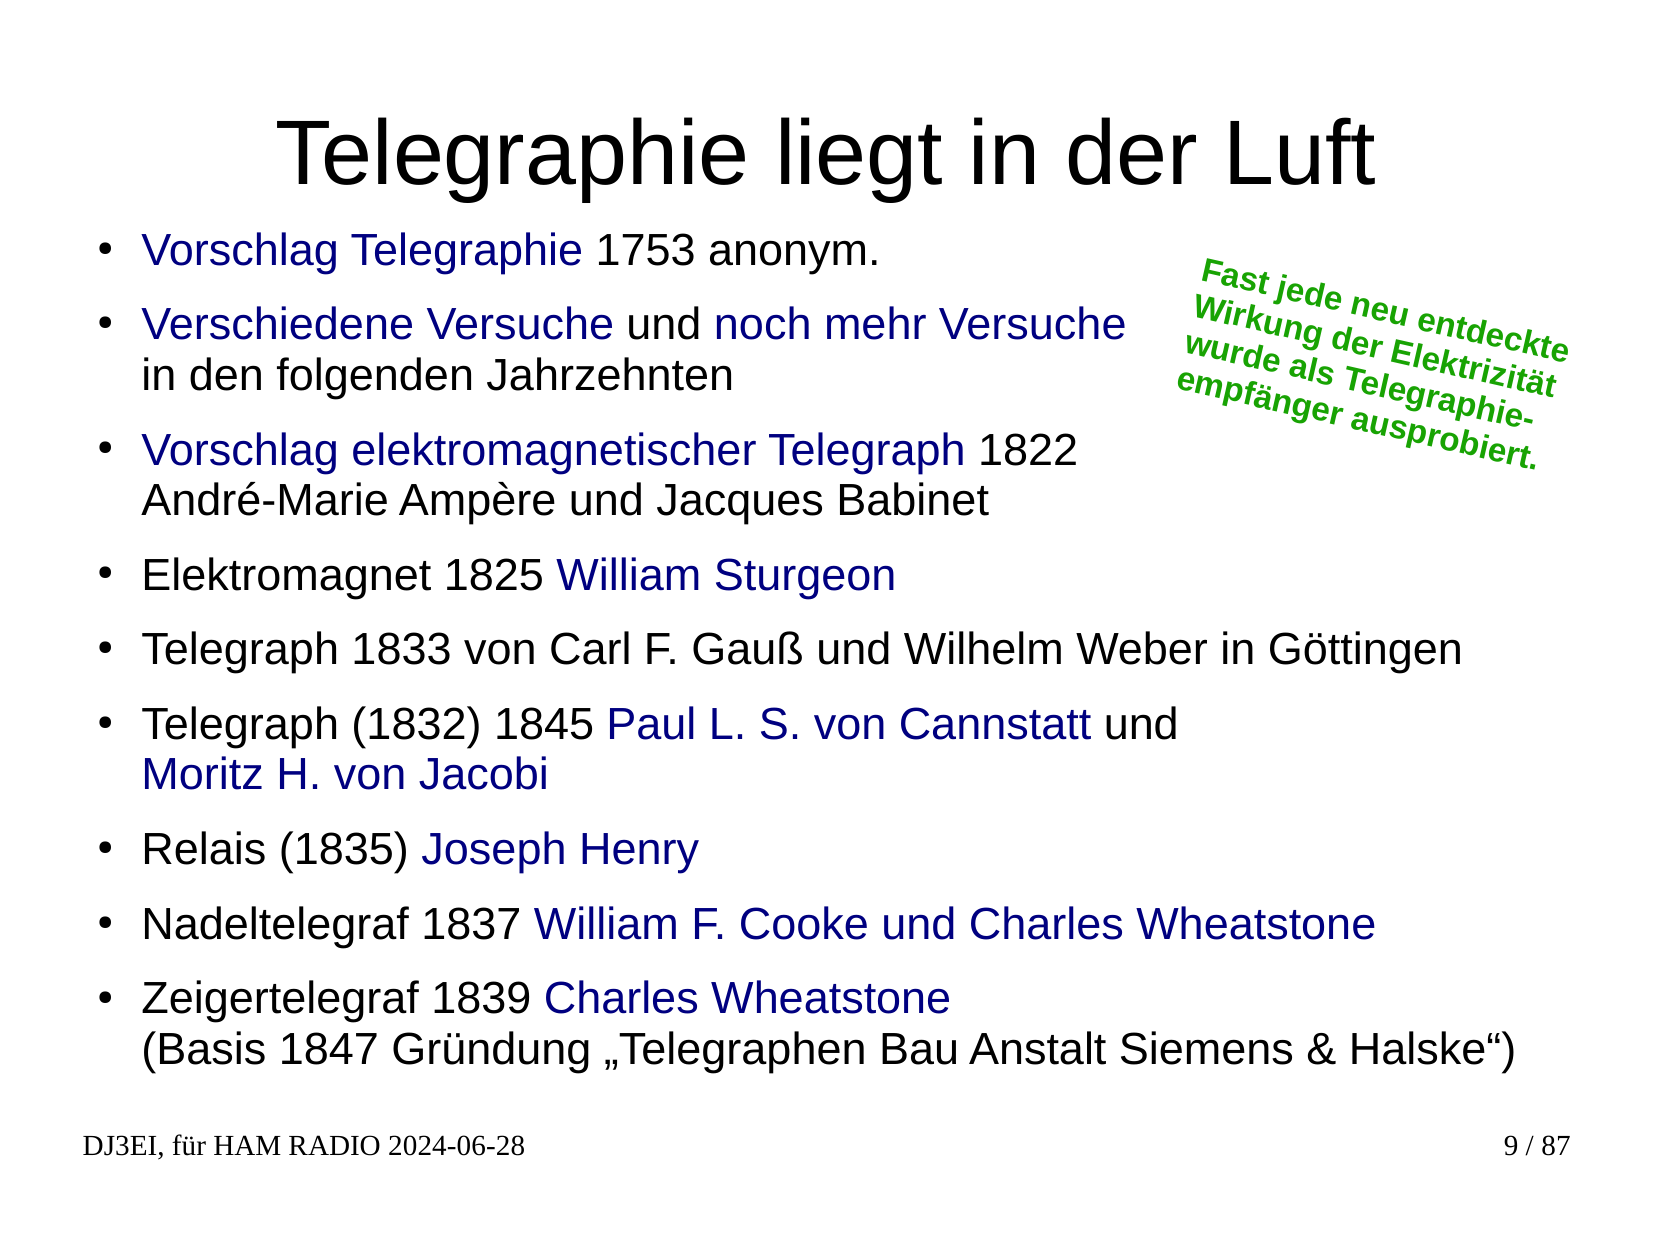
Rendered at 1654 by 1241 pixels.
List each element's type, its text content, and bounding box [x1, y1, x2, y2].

text_box Fast jede neu entdeckte Wirkung der Elektrizität wurde als Telegraphie- empfänger ausprobiert. [1157, 240, 1590, 490]
title Telegraphie liegt in der Luft [82, 49, 1571, 224]
list Vorschlag Telegraphie 1753 anonym. Verschiedene Versuche und noch mehr Versuche in den folgenden Jahrzehnten Vorschlag elektromagnetischer Telegraph 1822 André-Marie Ampère und Jacques Babinet Elektromagnet 1825 William Sturgeon Telegraph 1833 von Carl F. Gauß und Wilhelm Weber in Göttingen Telegraph (1832) 1845 Paul L. S. von Cannstatt und Moritz H. von Jacobi Relais (1835) Joseph Henry Nadeltelegraf 1837 William F. Cooke und Charles Wheatstone Zeigertelegraf 1839 Charles Wheatstone (Basis 1847 Gründung „Telegraphen Bau Anstalt Siemens & Halske“) [82, 224, 1571, 1077]
